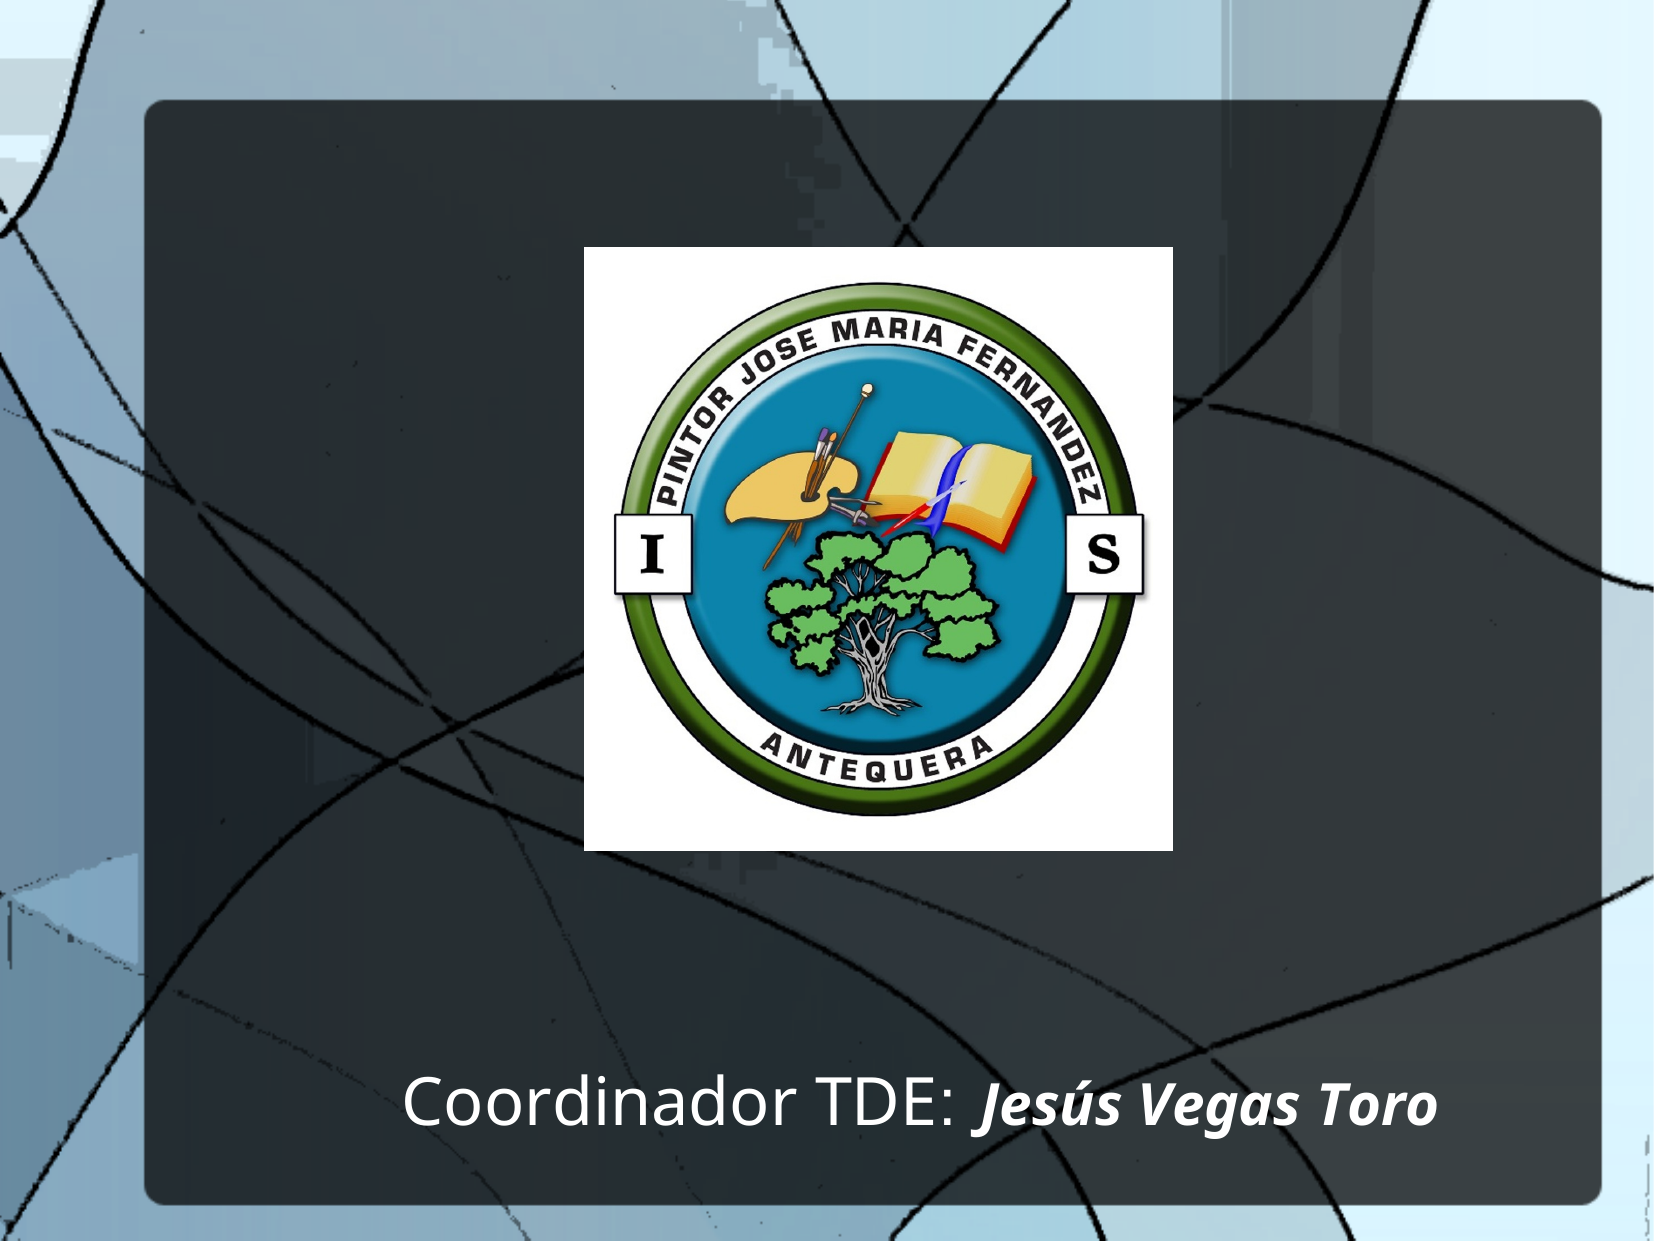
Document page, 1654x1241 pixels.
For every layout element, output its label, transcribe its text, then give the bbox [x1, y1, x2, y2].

title Coordinador TDE: Jesús Vegas Toro [401, 980, 1577, 1197]
picture [0, 0, 1654, 1241]
